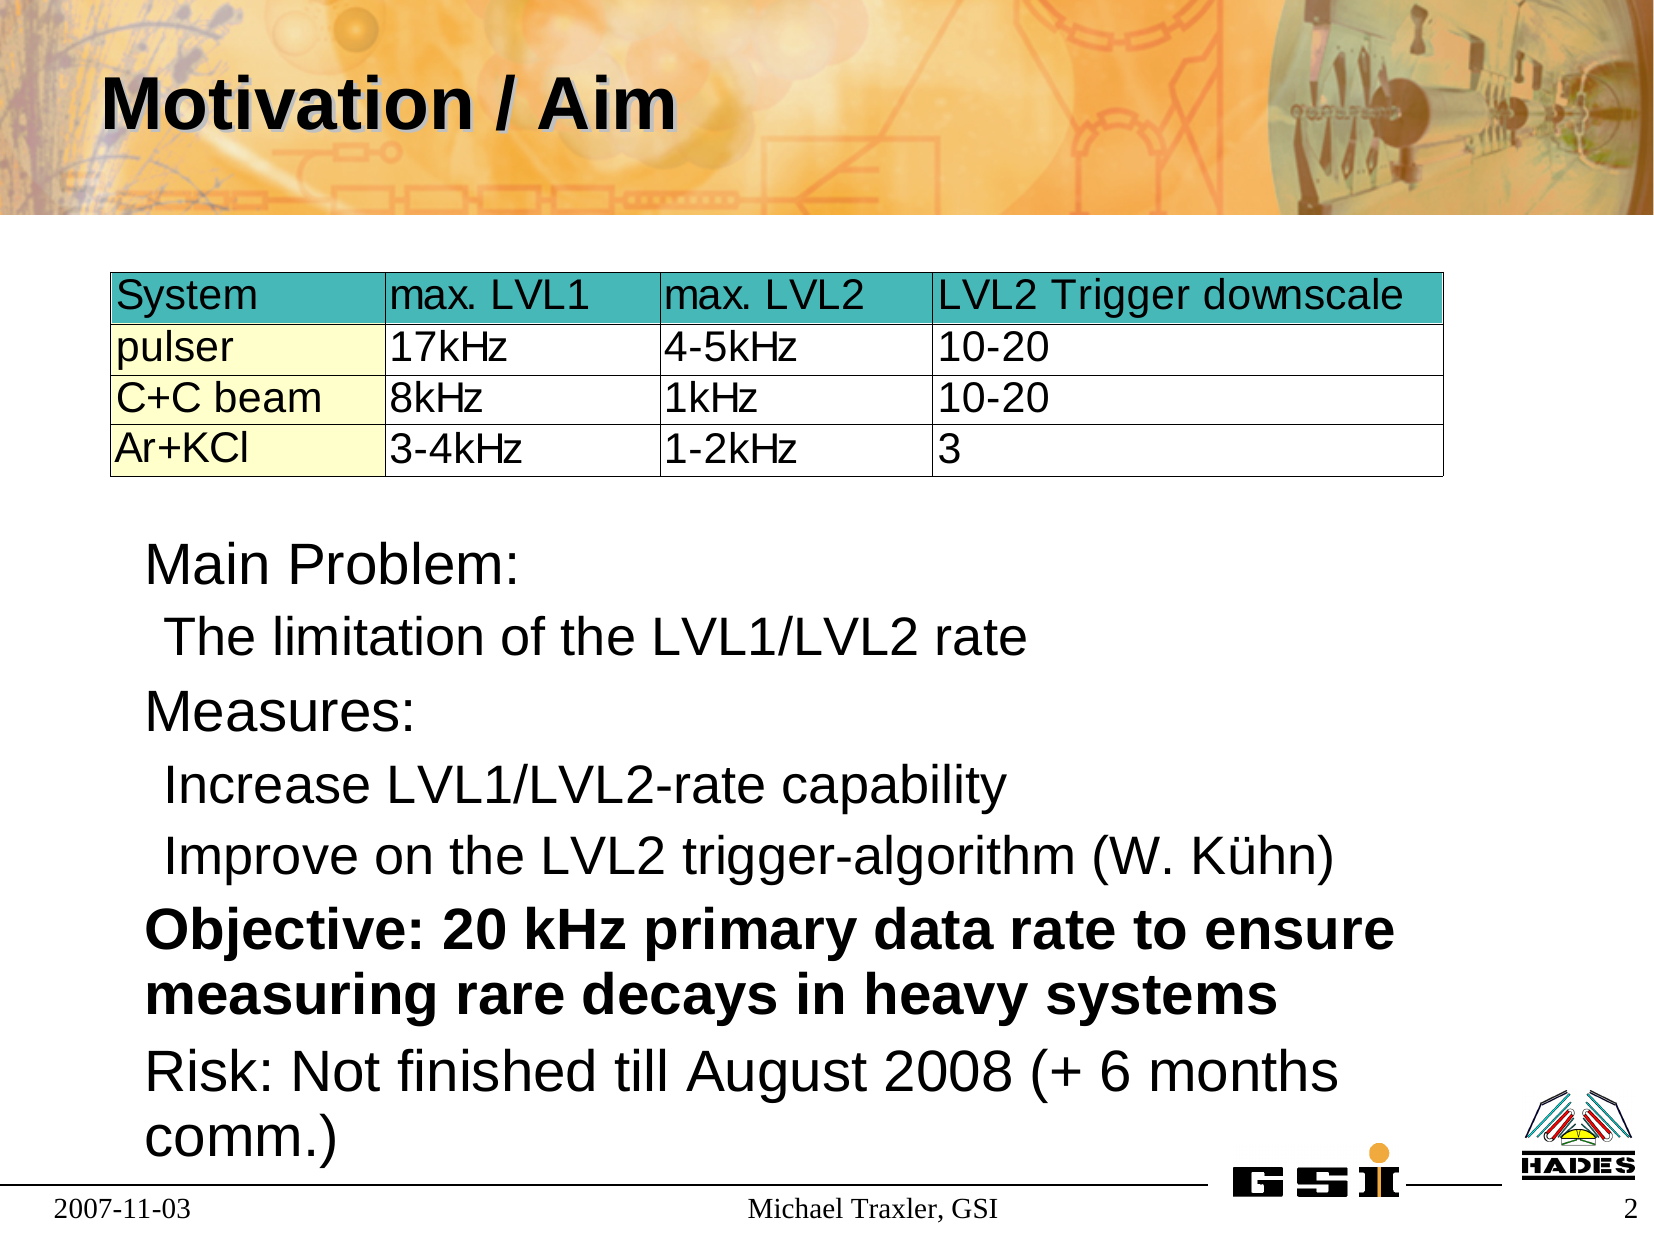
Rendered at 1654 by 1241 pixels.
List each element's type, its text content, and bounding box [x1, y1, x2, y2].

picture [1522, 1090, 1635, 1180]
picture [0, 0, 1654, 215]
title Motivation / Aim [100, 0, 1506, 207]
chart [67, 271, 1447, 481]
list Main Problem: The limitation of the LVL1/LVL2 rate Measures: Increase LVL1/LVL2-rate capability Improve on the LVL2 trigger-algorithm (W. Kühn) Objective: 20 kHz primary data rate to ensure measuring rare decays in heavy systems Risk: Not finished till August 2008 (+ 6 months comm.) [88, 531, 1447, 1241]
